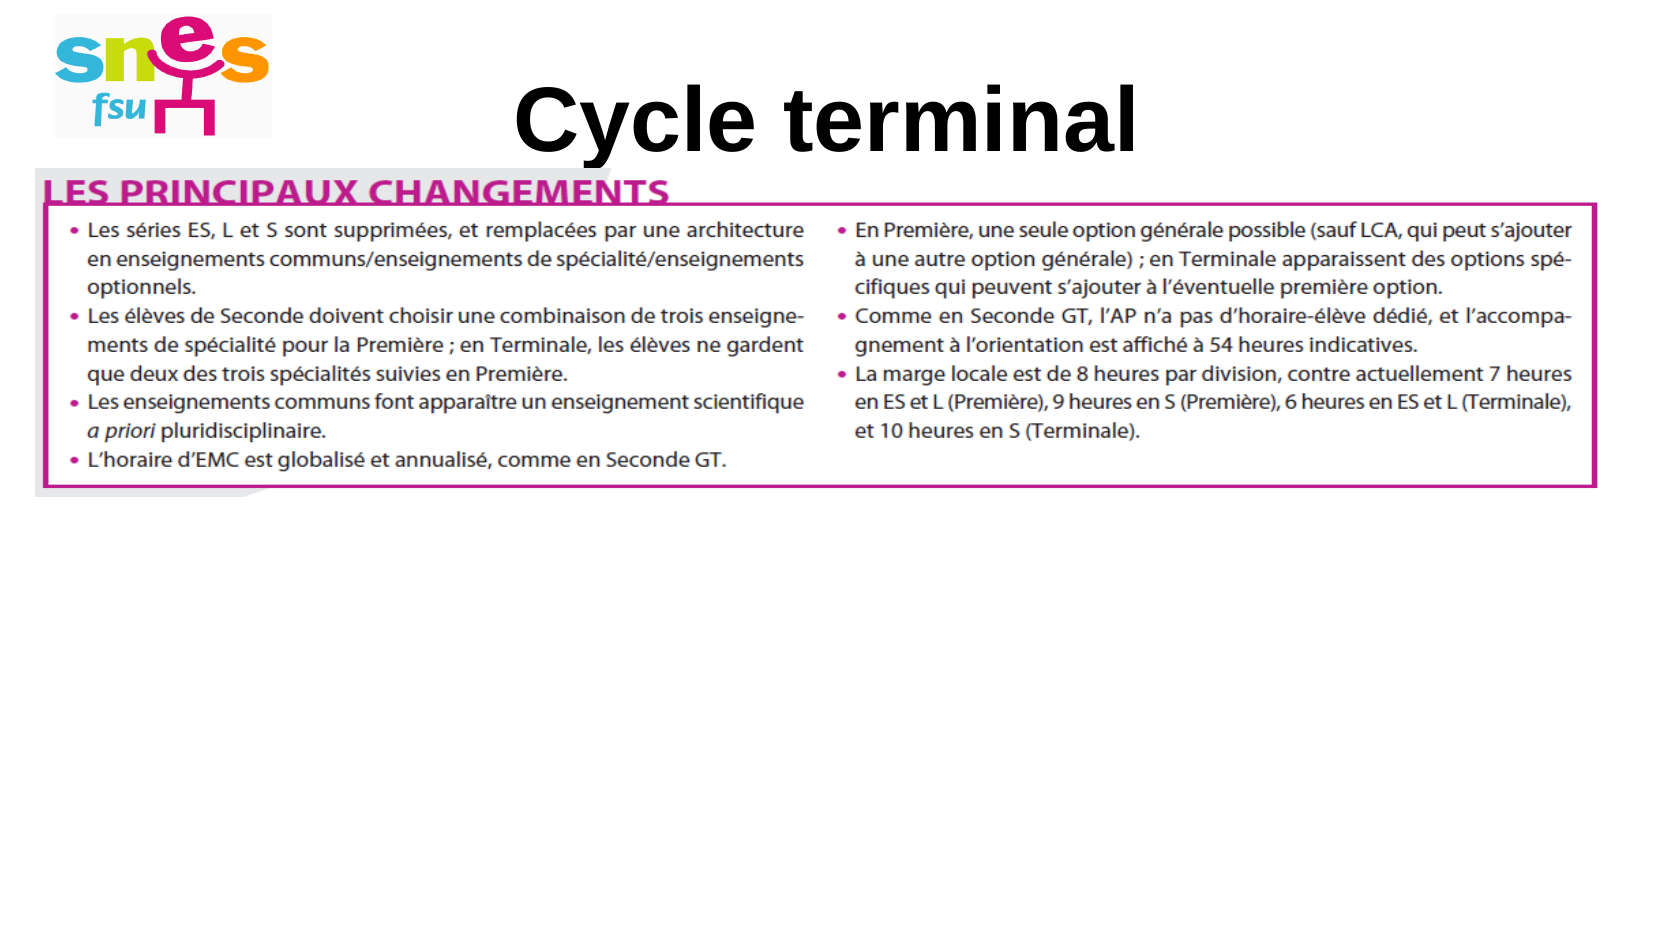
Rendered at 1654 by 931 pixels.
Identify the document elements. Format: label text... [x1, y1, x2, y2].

title Cycle terminal [82, 37, 1571, 168]
picture [35, 168, 1607, 497]
picture [55, 14, 272, 138]
